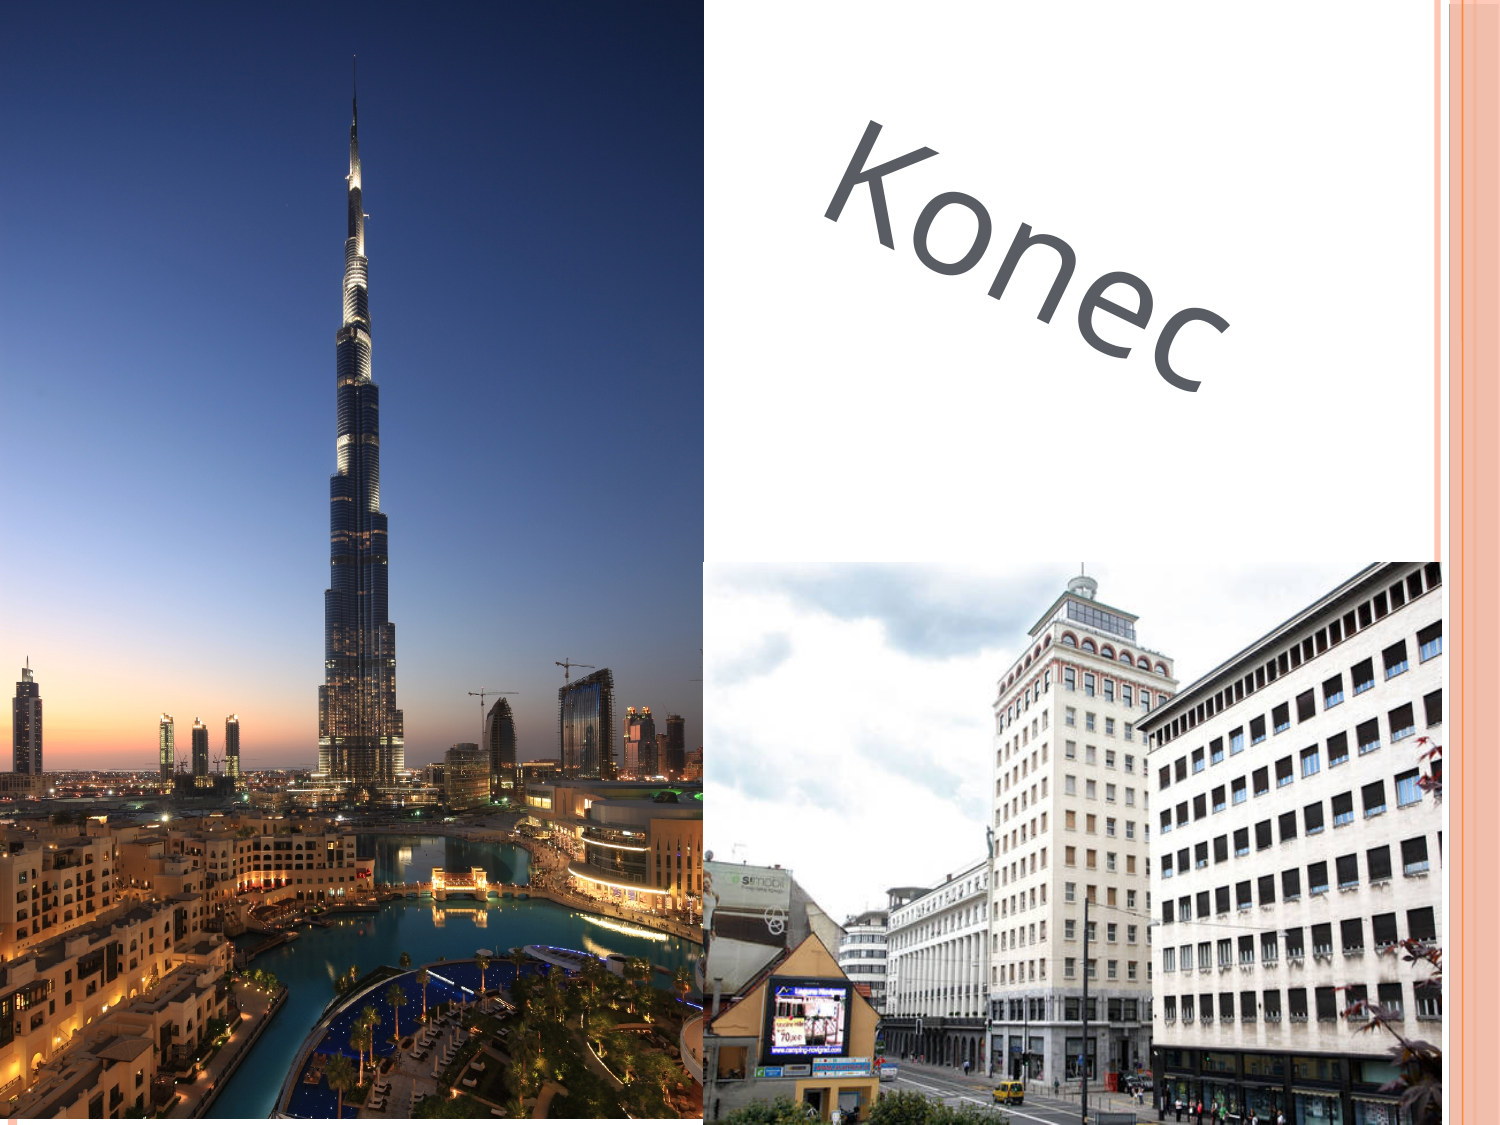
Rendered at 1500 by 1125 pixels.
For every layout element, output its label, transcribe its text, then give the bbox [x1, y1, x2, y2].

picture [0, 0, 1442, 1125]
text_box Konec [713, 28, 1351, 472]
